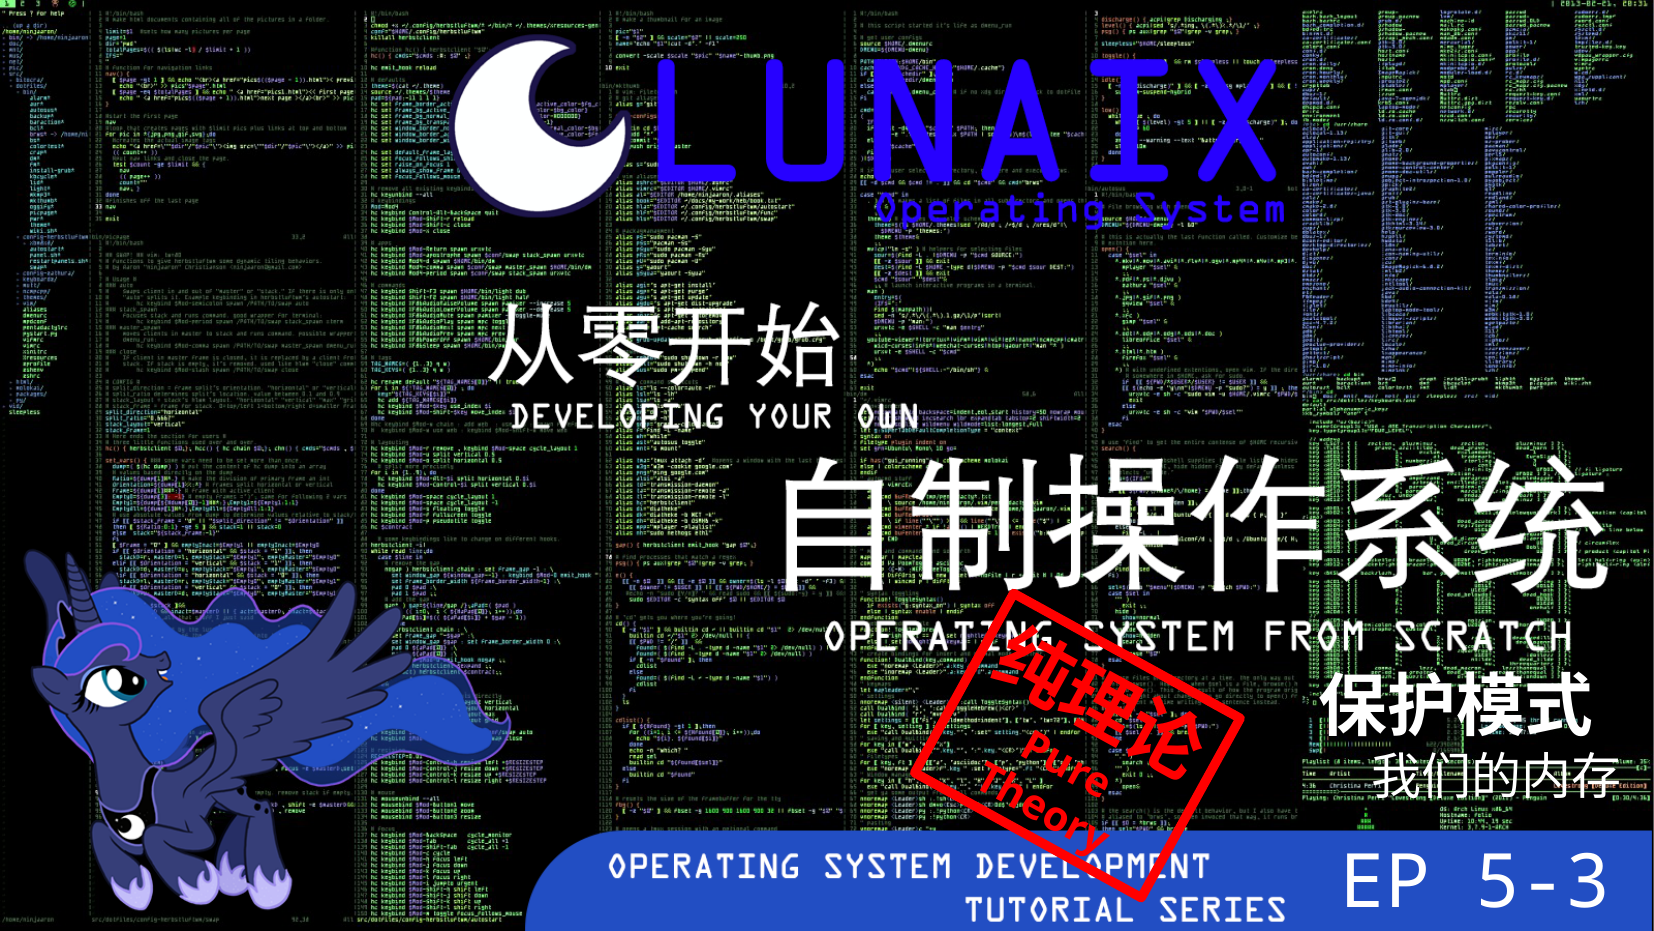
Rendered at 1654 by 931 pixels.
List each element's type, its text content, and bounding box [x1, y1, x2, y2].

picture [0, 0, 1654, 931]
text_box EP 5-3 [1325, 825, 1654, 931]
title 保护模式 [1263, 649, 1649, 756]
text_box 我们的内存 [1184, 744, 1637, 822]
text_box 纯理论 Pure Theory [914, 593, 1241, 898]
